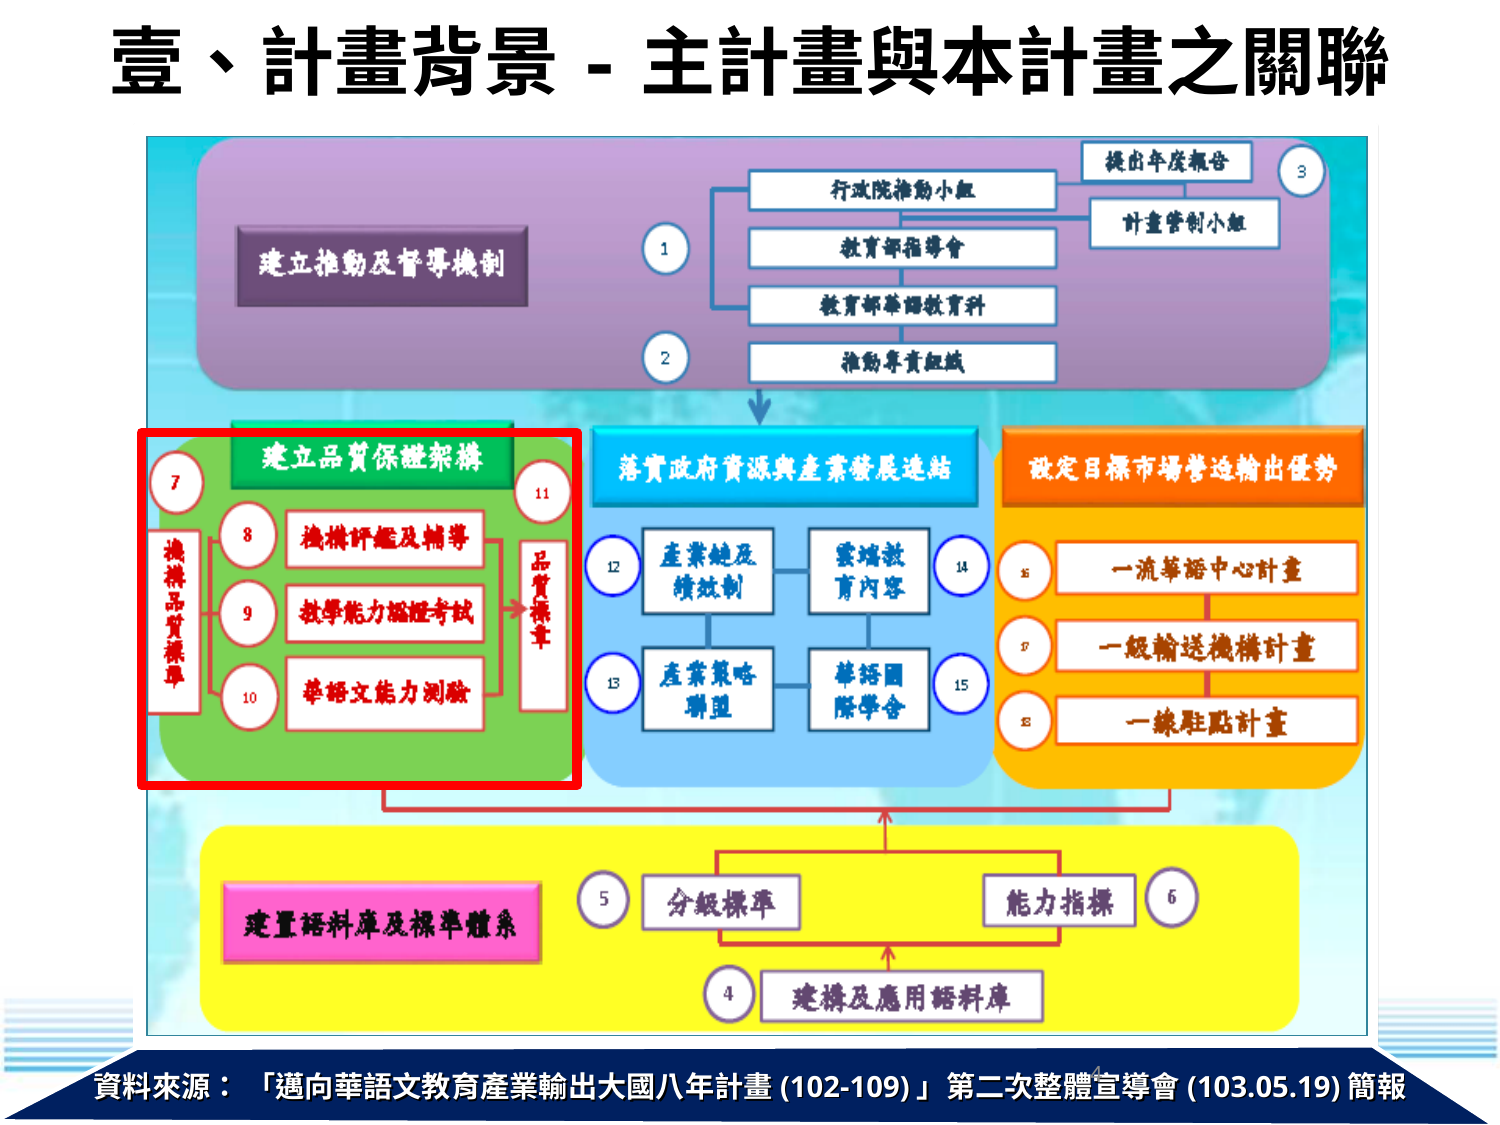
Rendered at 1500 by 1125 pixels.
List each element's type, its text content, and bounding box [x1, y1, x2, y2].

picture [147, 437, 572, 781]
text_box 4 [1074, 1042, 1426, 1103]
picture [147, 137, 1367, 1035]
text_box 資料來源： 「邁向華語文教育產業輸出大國八年計畫(102-109)」第二次整體宣導會(103.05.19)簡報 [0, 1047, 1500, 1125]
text_box 壹、計畫背景-主計畫與本計畫之關聯 [0, 0, 1500, 119]
text_box [136, 125, 1376, 1047]
